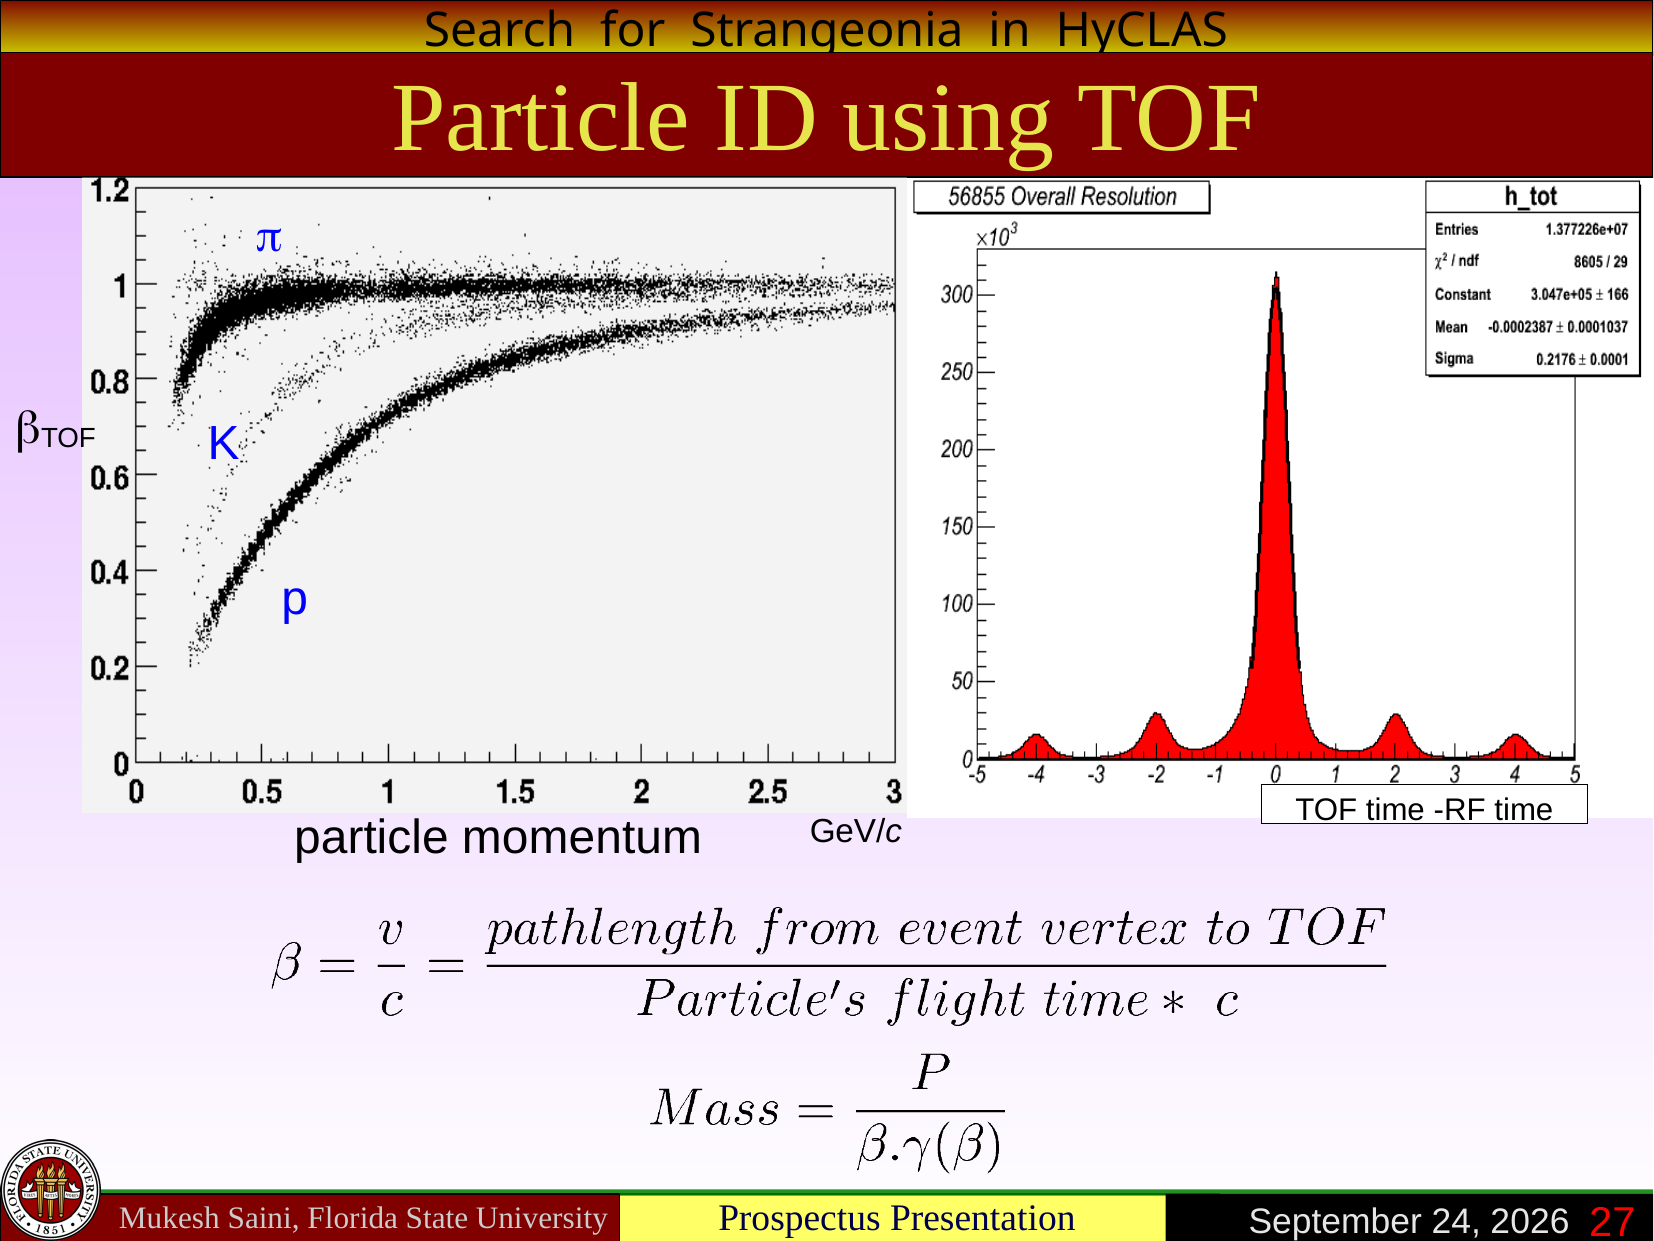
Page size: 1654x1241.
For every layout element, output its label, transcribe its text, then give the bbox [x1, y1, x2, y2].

picture [82, 157, 1653, 818]
text_box particle momentum [279, 802, 725, 872]
picture [644, 1048, 1009, 1179]
text_box Particle ID using TOF [376, 55, 1277, 178]
picture [0, 1139, 101, 1241]
text_box K [192, 408, 255, 478]
text_box GeV/c [794, 804, 918, 857]
text_box TOF time -RF time [1261, 784, 1588, 824]
picture [261, 902, 1392, 1028]
text_box p [241, 211, 298, 289]
text_box bTOF [0, 392, 111, 482]
text_box p [266, 563, 324, 633]
